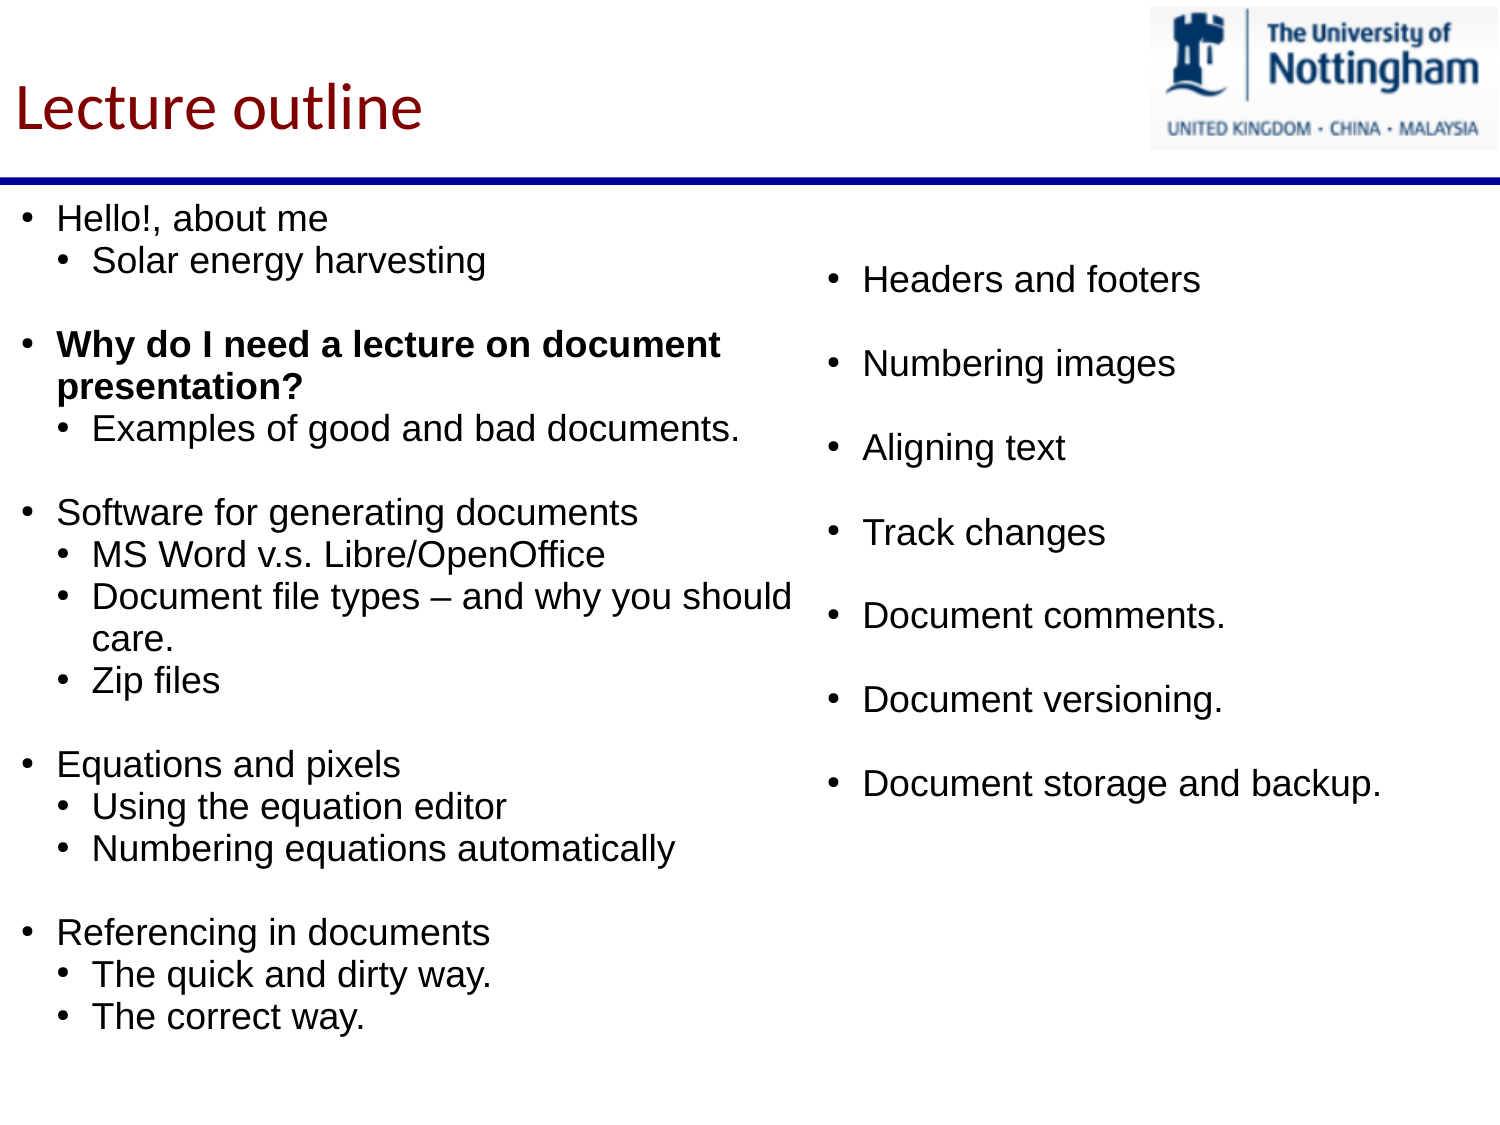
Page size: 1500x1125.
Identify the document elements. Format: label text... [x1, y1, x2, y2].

title Lecture outline [0, 24, 1363, 180]
text_box Headers and footers Numbering images Aligning text Track changes Document comments. Document versioning. Document storage and backup. [812, 209, 1484, 1023]
text_box Hello!, about me Solar energy harvesting Why do I need a lecture on document presentation? Examples of good and bad documents. Software for generating documents MS Word v.s. Libre/OpenOffice Document file types – and why you should care. Zip files Equations and pixels Using the equation editor Numbering equations automatically Referencing in documents The quick and dirty way. The correct way. [6, 190, 843, 1087]
picture [1150, 7, 1498, 150]
